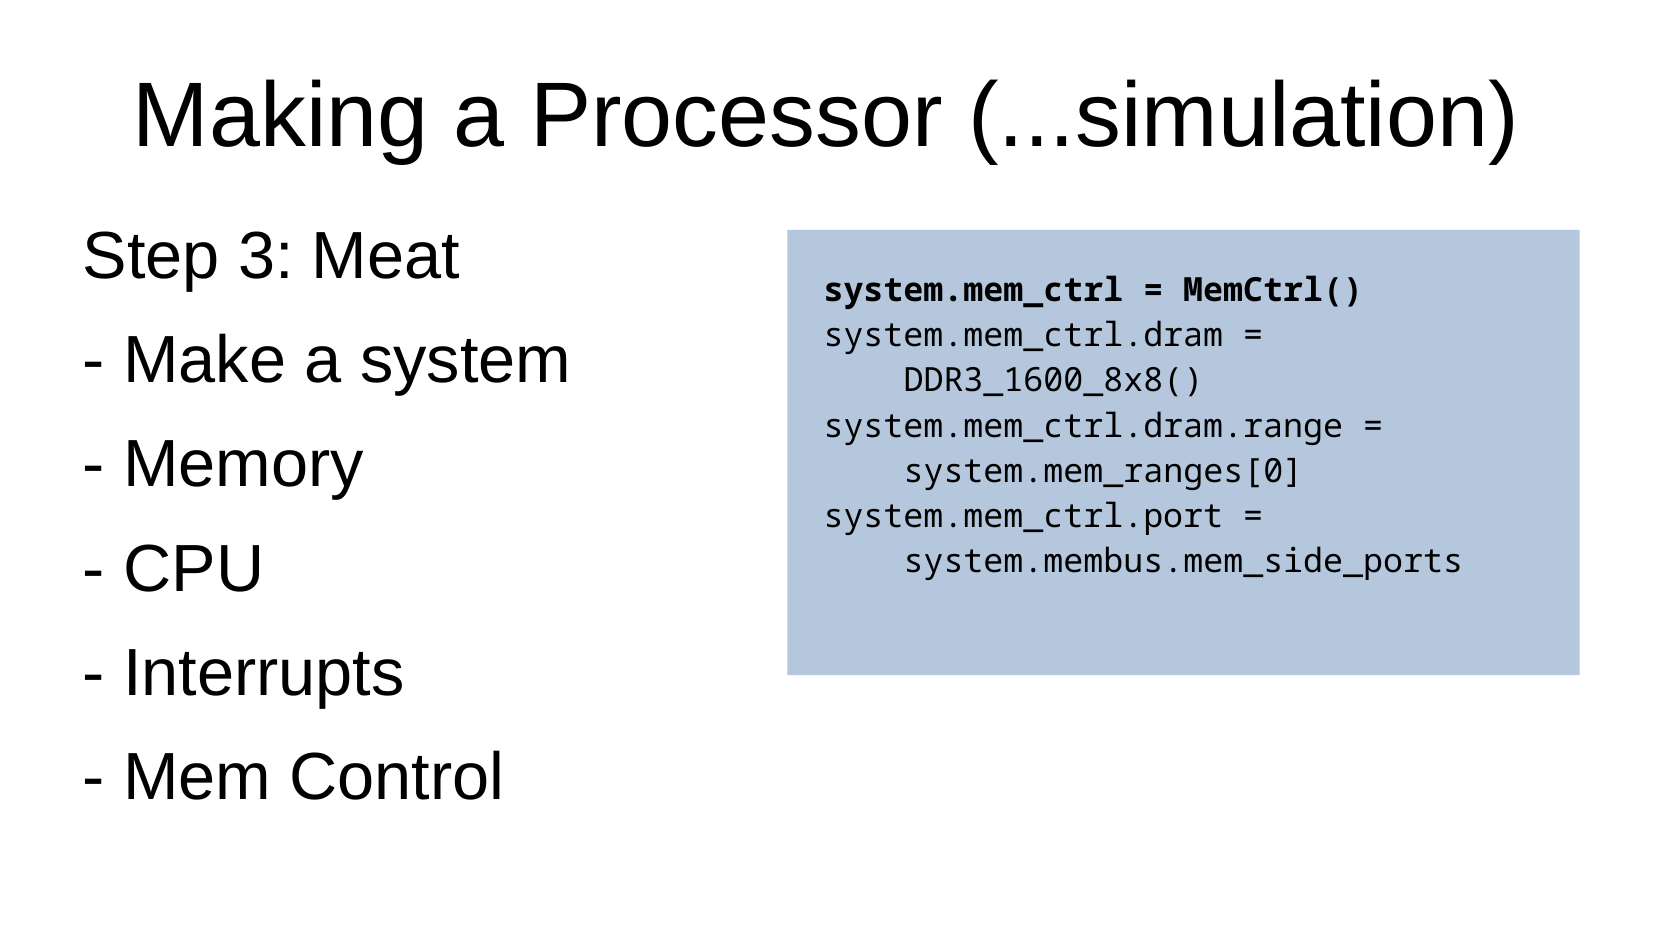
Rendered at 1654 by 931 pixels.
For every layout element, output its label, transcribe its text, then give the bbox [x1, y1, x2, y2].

title Making a Processor (...simulation) [82, 37, 1571, 193]
text_box system.mem_ctrl = MemCtrl() system.mem_ctrl.dram = DDR3_1600_8x8() system.mem_ctrl.dram.range = system.mem_ranges[0] system.mem_ctrl.port = system.membus.mem_side_ports [787, 229, 1580, 676]
list Step 3: Meat - Make a system - Memory - CPU - Interrupts - Mem Control [82, 217, 809, 863]
